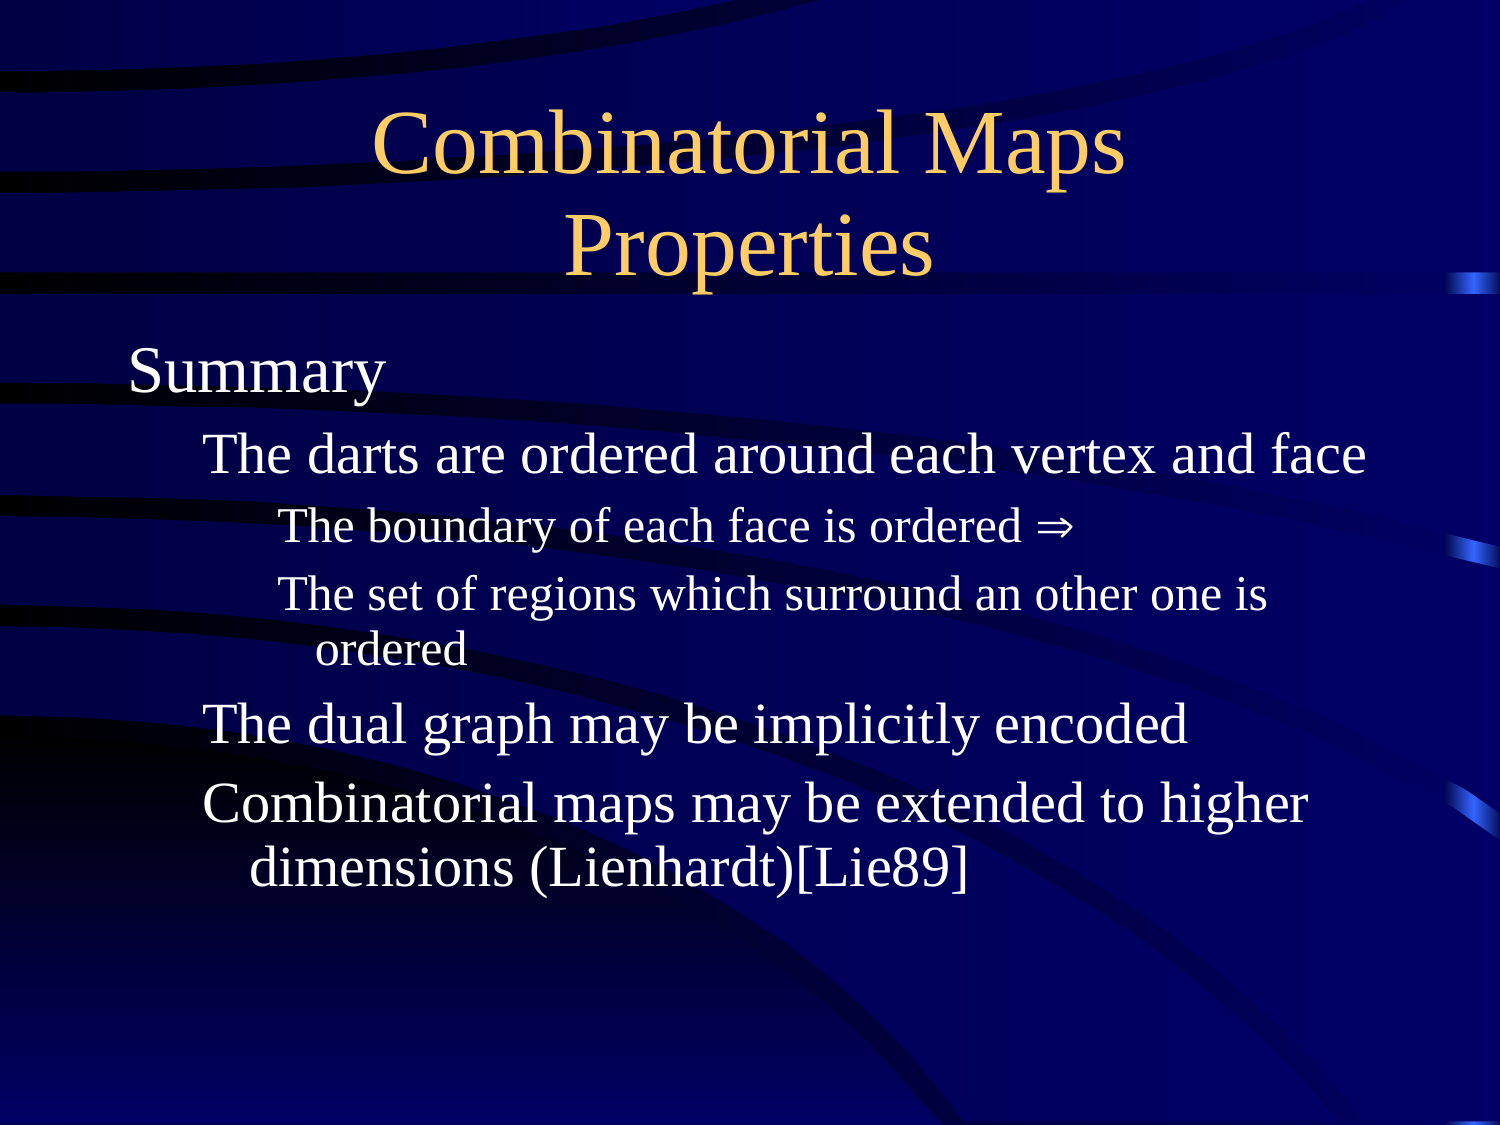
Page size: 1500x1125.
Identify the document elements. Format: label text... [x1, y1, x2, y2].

list Summary The darts are ordered around each vertex and face The boundary of each face is ordered  The set of regions which surround an other one is ordered The dual graph may be implicitly encoded Combinatorial maps may be extended to higher dimensions (Lienhardt)[Lie89] [112, 324, 1388, 1019]
title Combinatorial Maps Properties [112, 76, 1388, 312]
